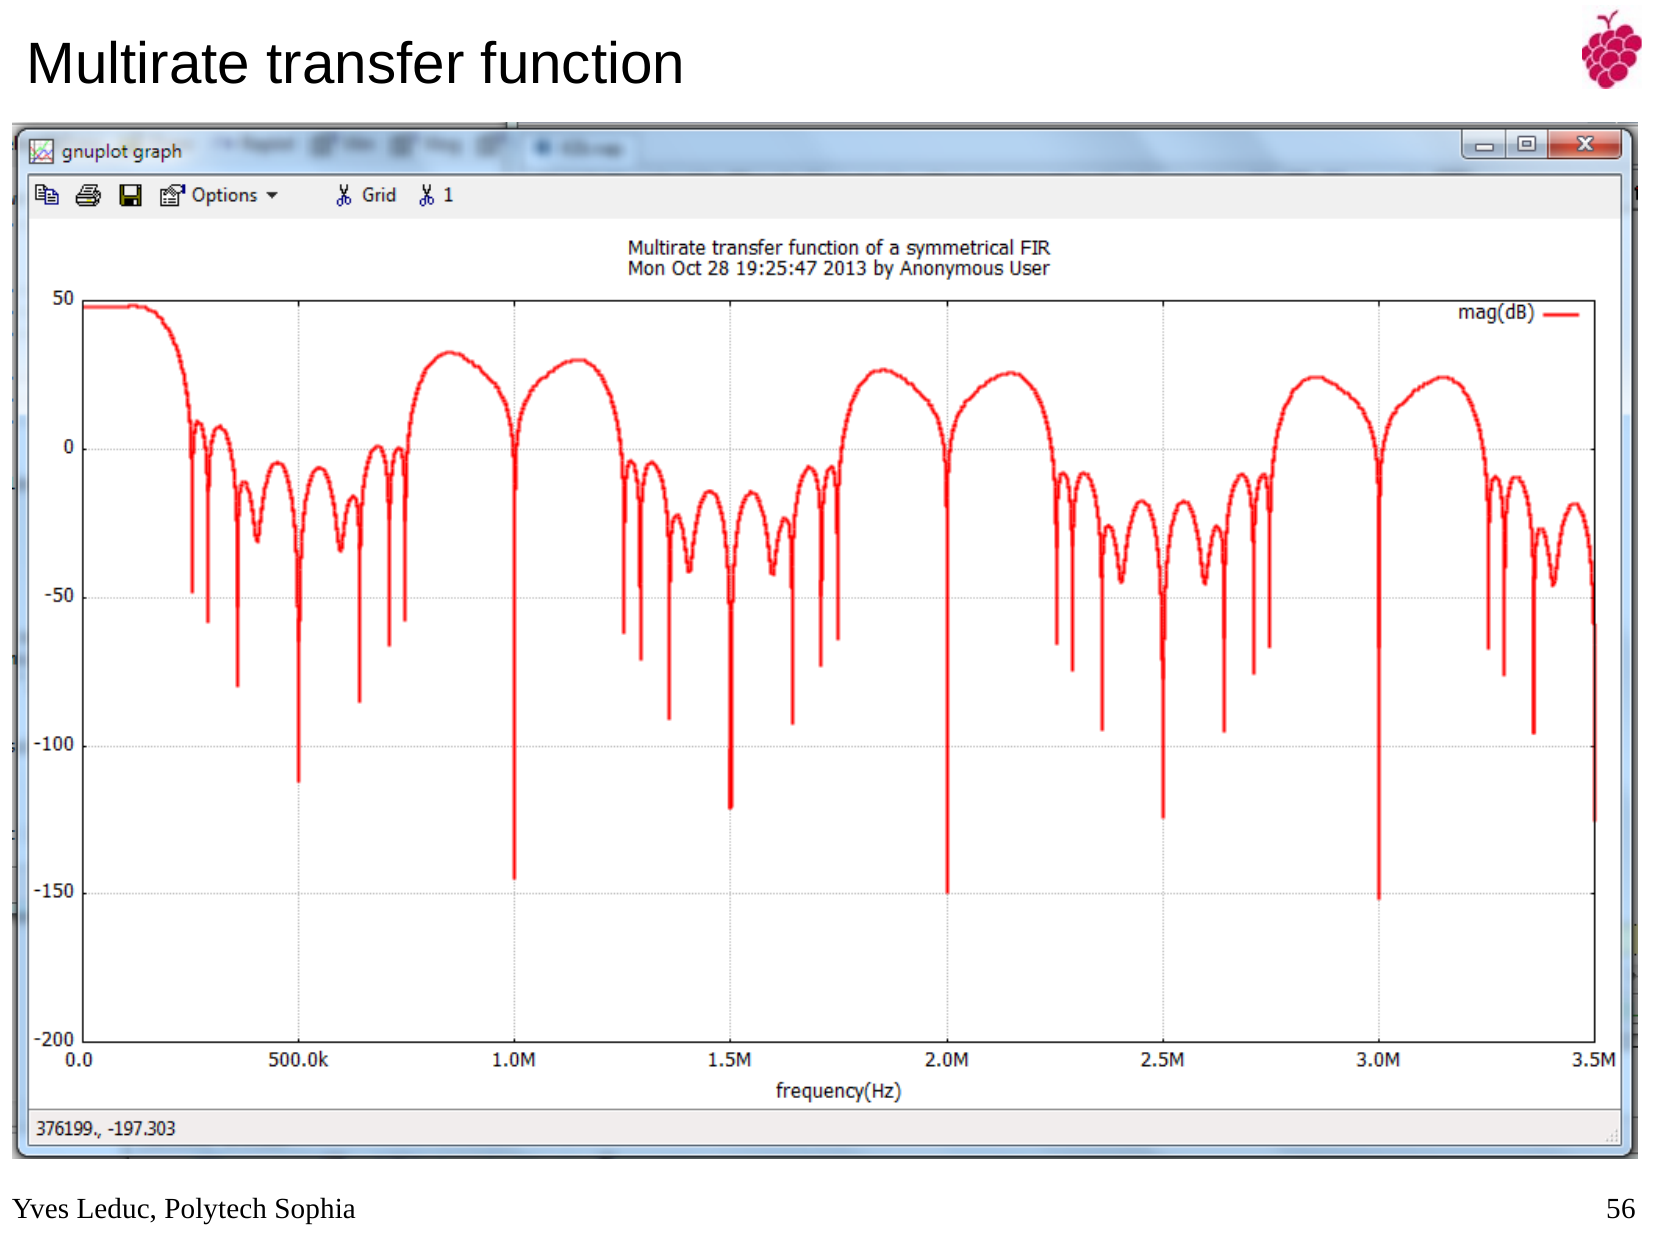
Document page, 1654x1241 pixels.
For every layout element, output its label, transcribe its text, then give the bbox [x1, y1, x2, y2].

picture [1582, 5, 1642, 89]
picture [12, 122, 1638, 1159]
text_box Multirate transfer function [11, 23, 706, 104]
